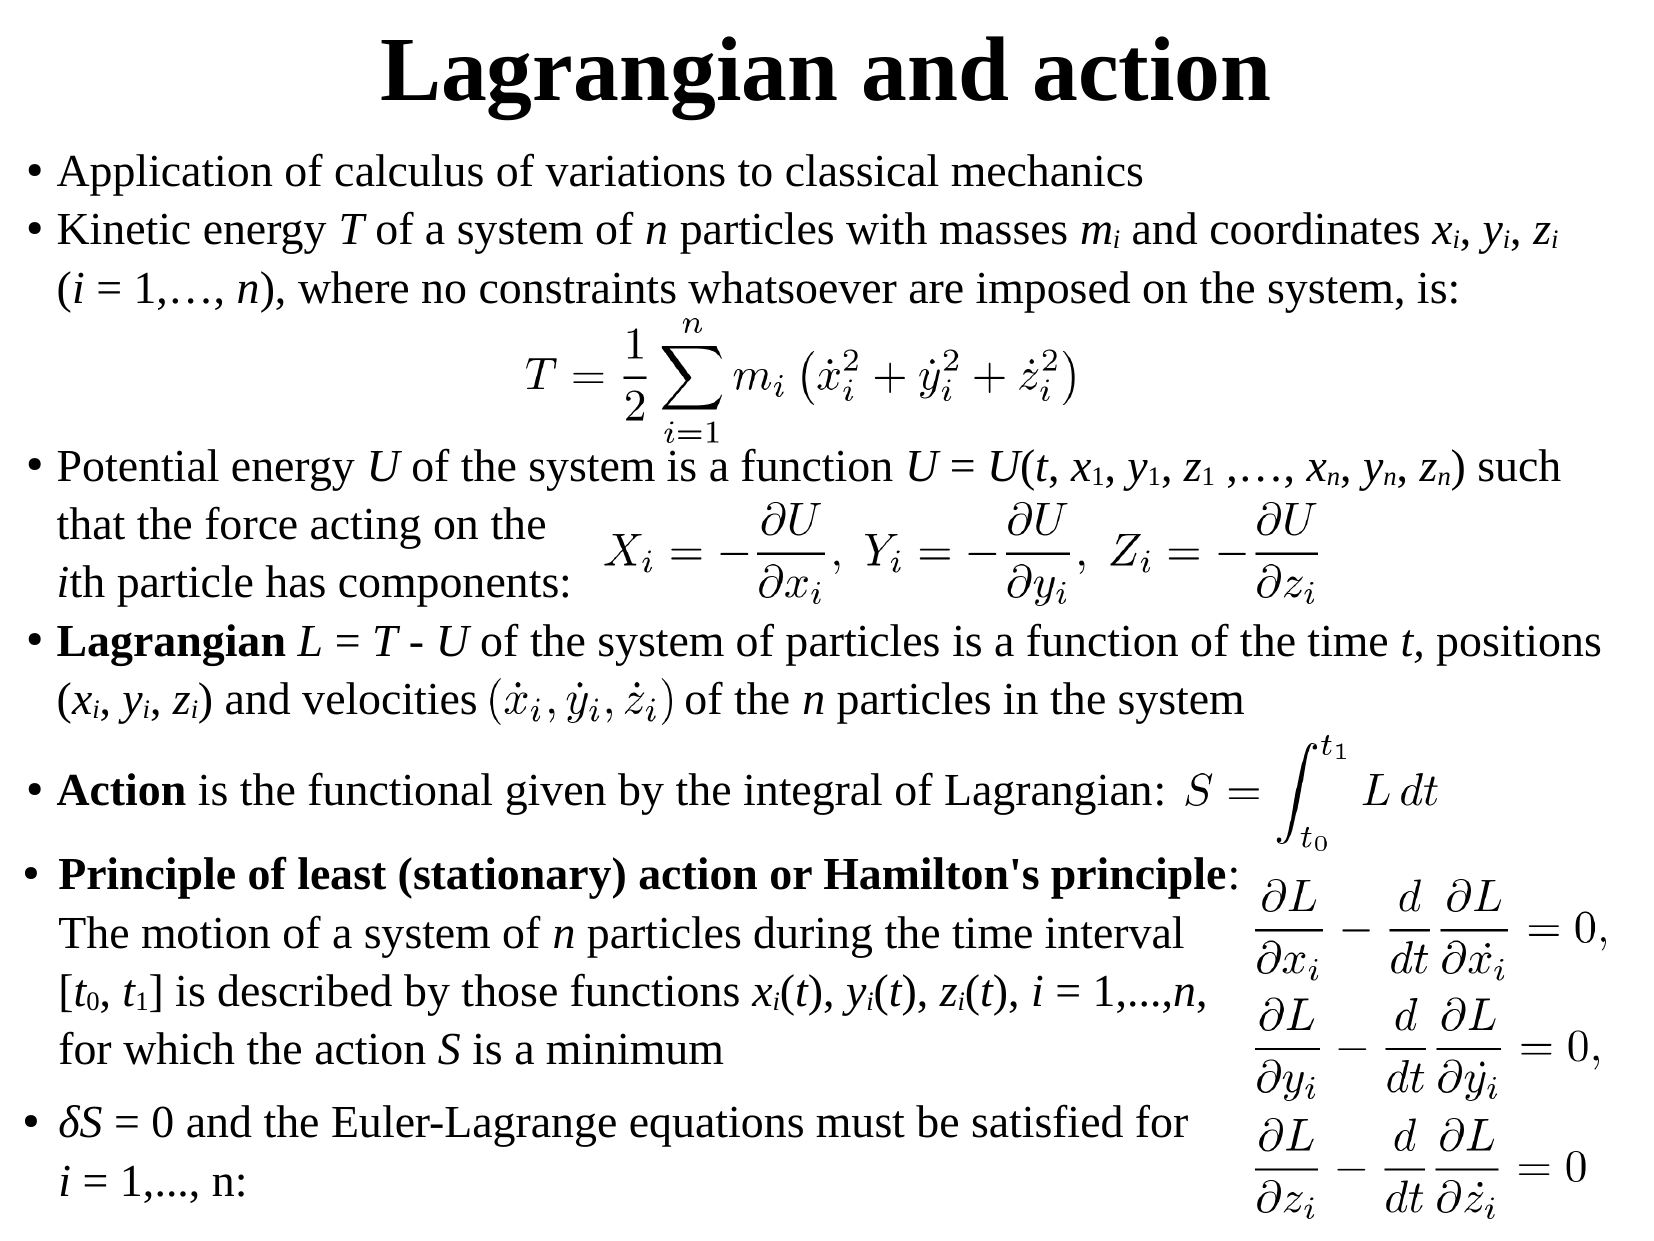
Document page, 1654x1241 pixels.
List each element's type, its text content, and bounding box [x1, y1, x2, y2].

picture [490, 678, 672, 725]
text_box Principle of least (stationary) action or Hamilton's principle: The motion of a system of n particles during the time interval [t0, t1] is described by those functions xi(t), yi(t), zi(t), i = 1,...,n, for which the action S is a minimum δS = 0 and the Euler-Lagrange equations must be satisfied for i = 1,..., n: [22, 841, 1256, 1207]
picture [1255, 878, 1606, 1219]
picture [1185, 734, 1438, 851]
picture [525, 318, 1075, 444]
title Lagrangian and action [82, 18, 1571, 121]
picture [604, 501, 1318, 606]
list Application of calculus of variations to classical mechanics Kinetic energy T of a system of n particles with masses mi and coordinates xi, yi, zi (i = 1,…, n), where no constraints whatsoever are imposed on the system, is: Potential energy U of the system is a function U = U(t, x1, y1, z1 ,…, xn, yn, zn) such that the force acting on the ith particle has components: Lagrangian L = T - U of the system of particles is a function of the time t, positions (xi, yi, zi) and velocities of the n particles in the system Action is the functional given by the integral of Lagrangian: [26, 138, 1613, 816]
